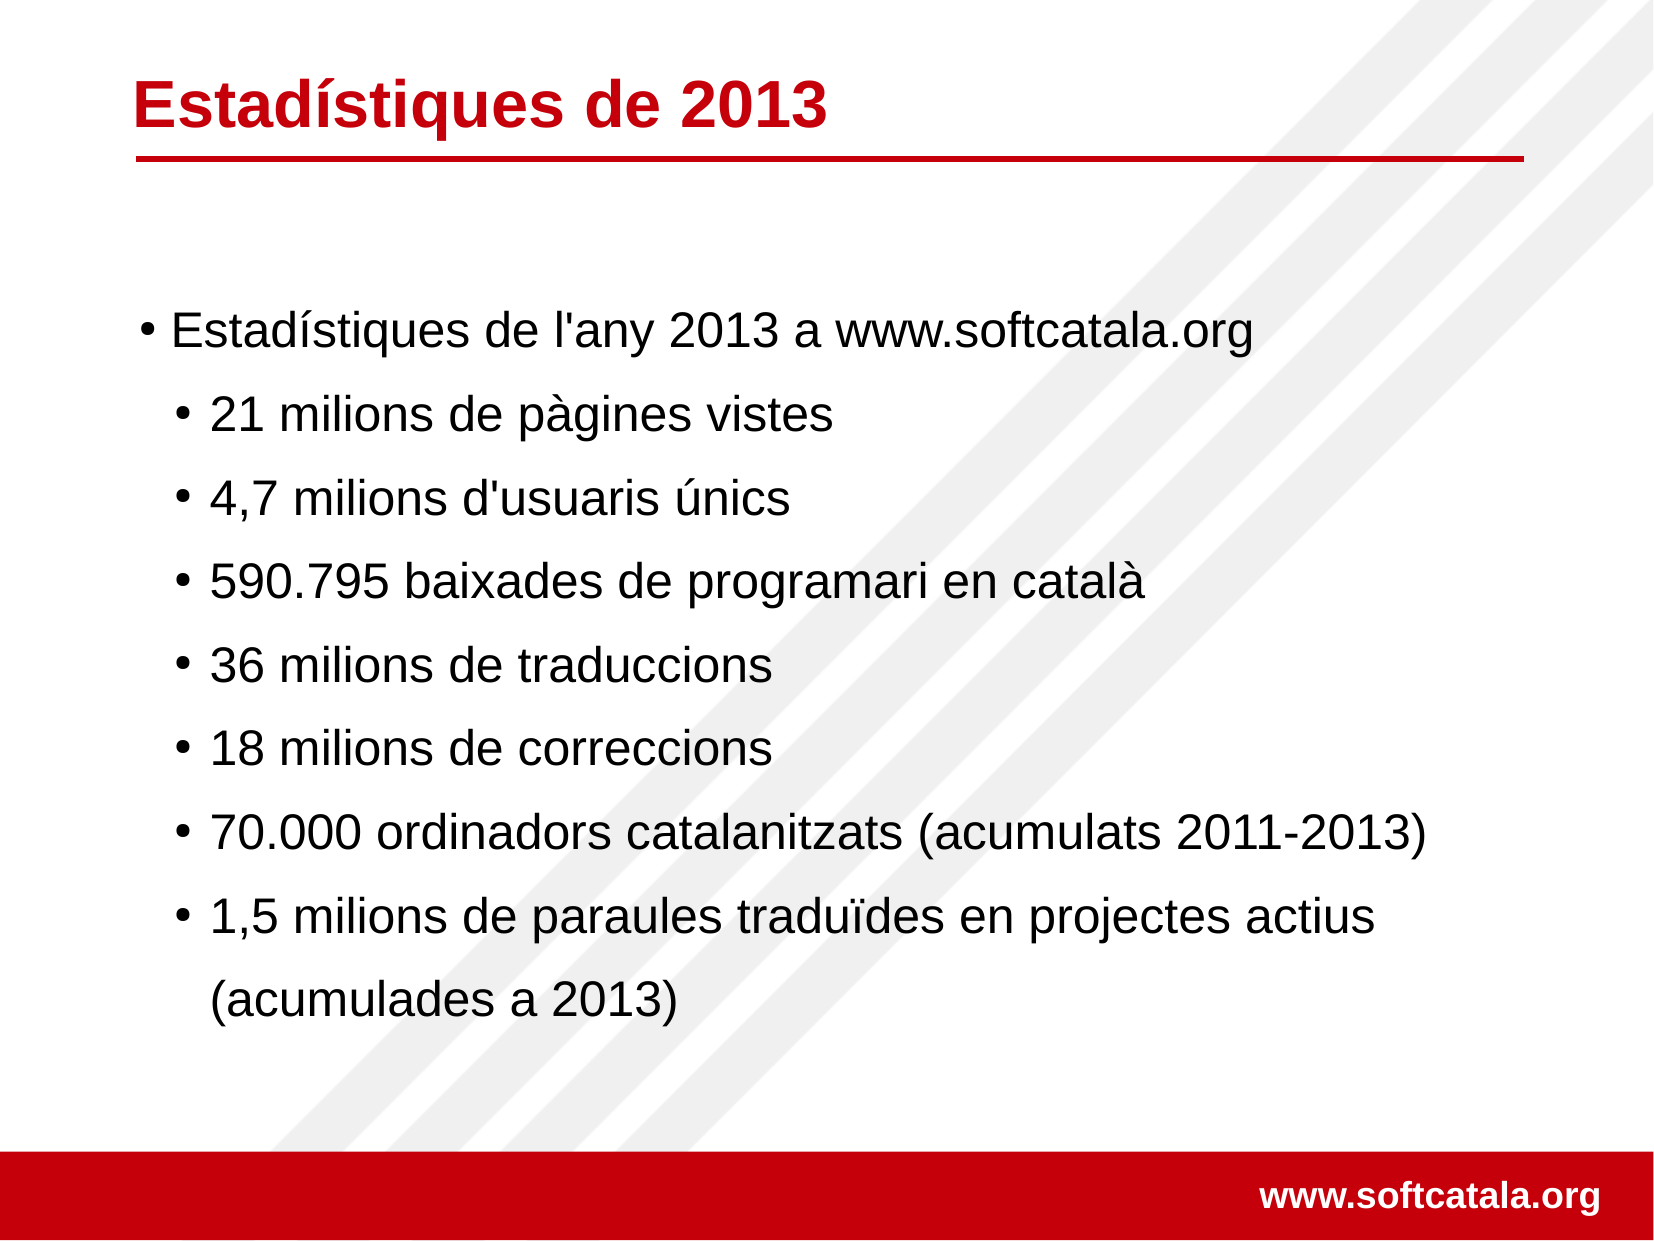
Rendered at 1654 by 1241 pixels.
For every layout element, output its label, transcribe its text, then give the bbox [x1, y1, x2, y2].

text_box Estadístiques de 2013 [118, 59, 1501, 149]
picture [0, 0, 1654, 1151]
text_box www.softcatala.org [0, 1151, 1654, 1241]
text_box Estadístiques de l'any 2013 a www.softcatala.org 21 milions de pàgines vistes 4,7 milions d'usuaris únics 590.795 baixades de programari en català 36 milions de traduccions 18 milions de correccions 70.000 ordinadors catalanitzats (acumulats 2011-2013) 1,5 milions de paraules traduïdes en projectes actius (acumulades a 2013) [124, 267, 1506, 1007]
